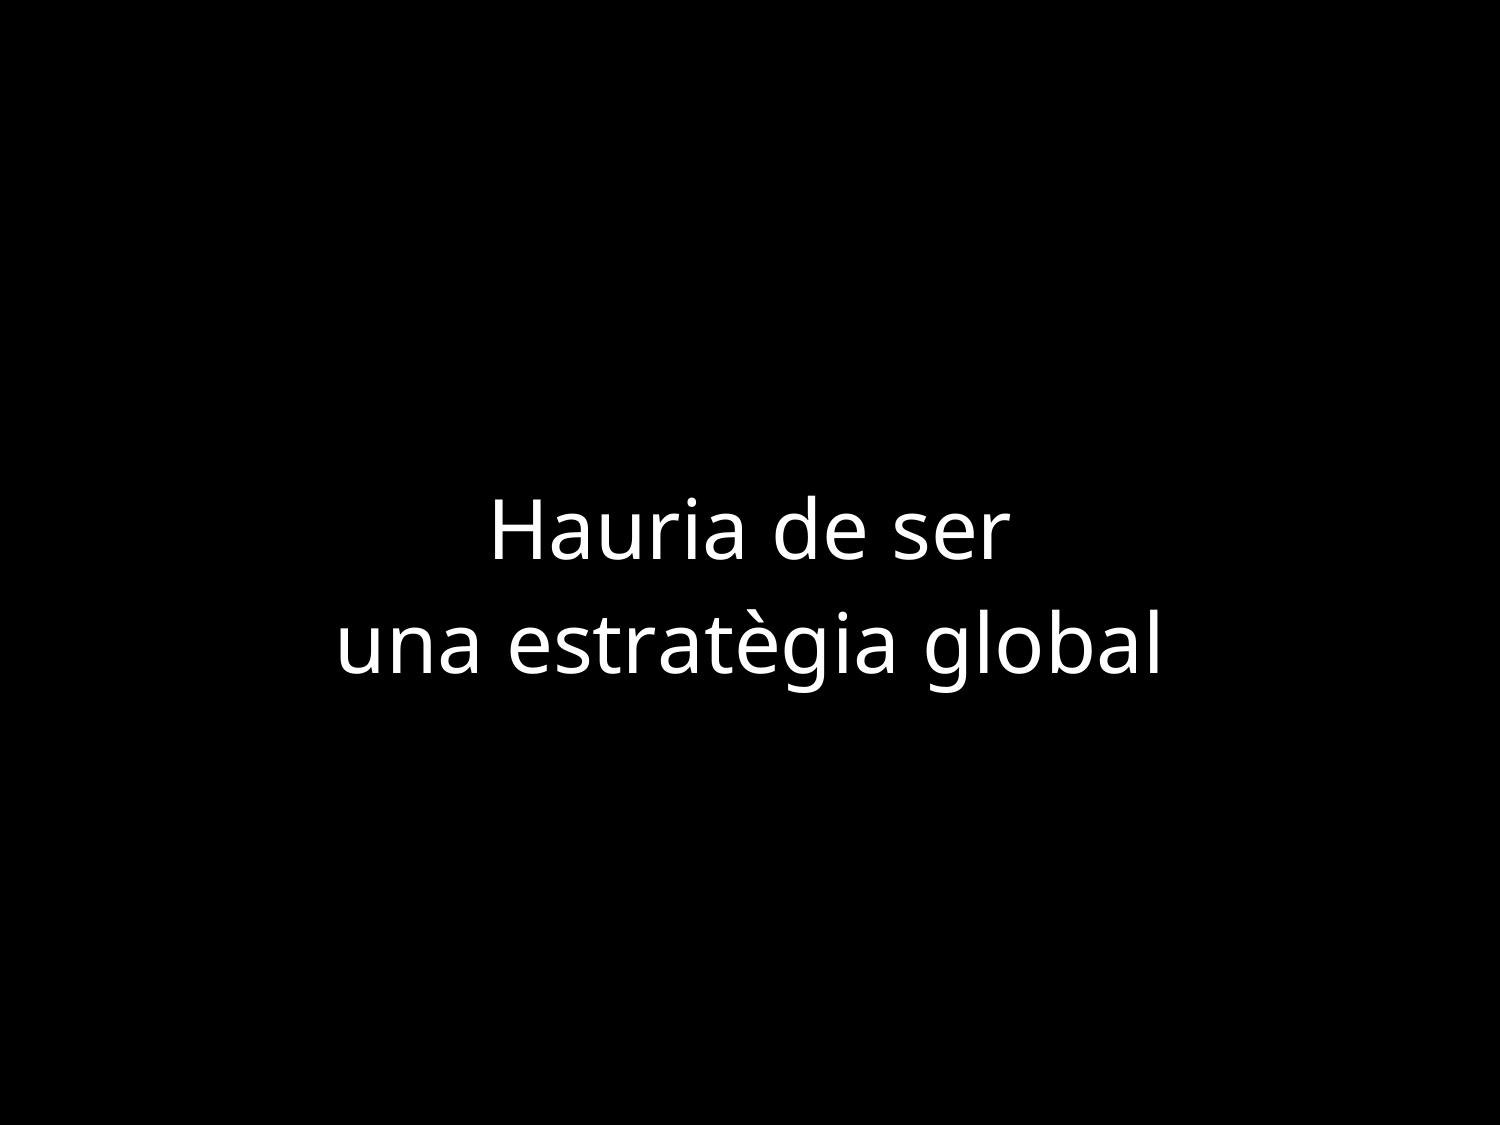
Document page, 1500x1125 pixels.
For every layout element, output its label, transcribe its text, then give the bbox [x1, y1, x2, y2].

title Hauria de ser una estratègia global [112, 349, 1388, 669]
